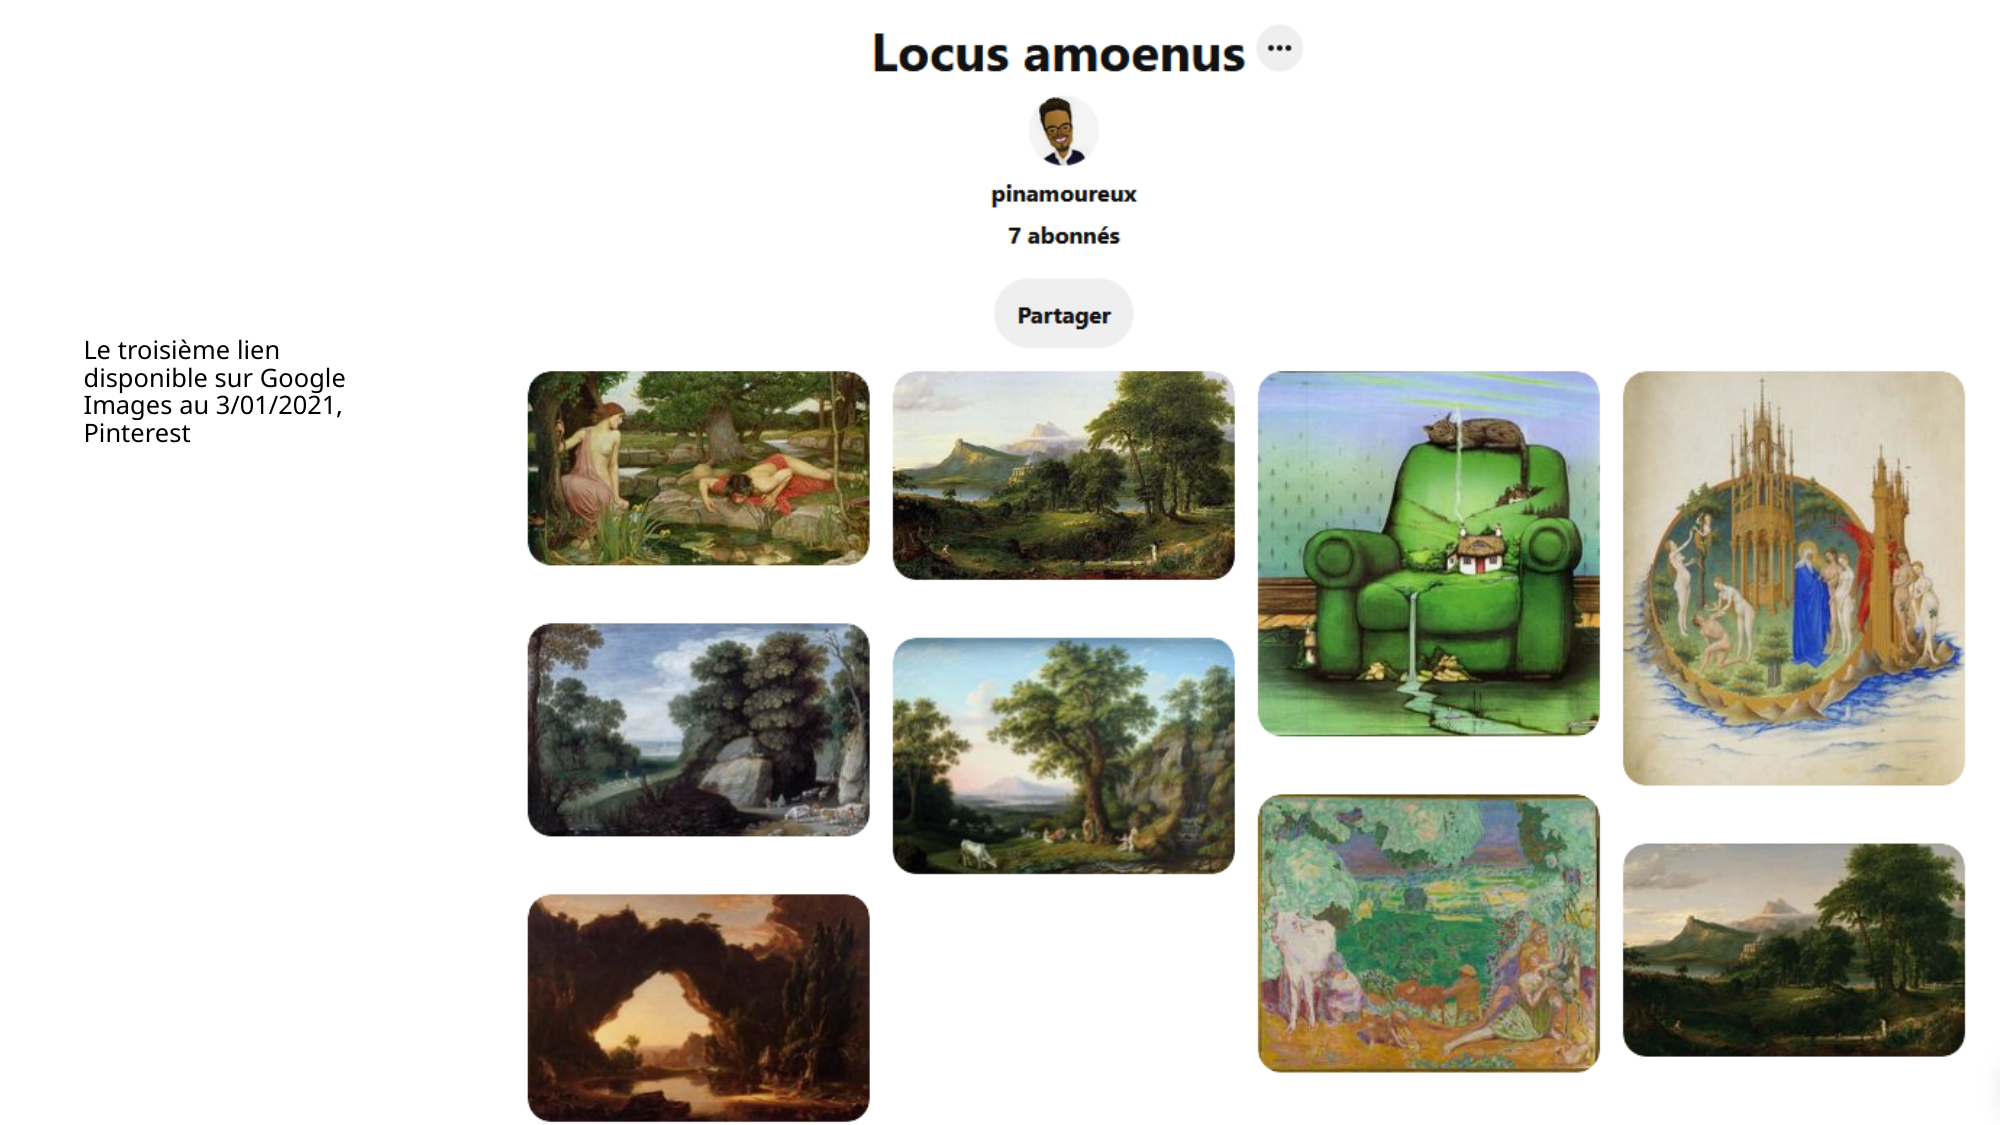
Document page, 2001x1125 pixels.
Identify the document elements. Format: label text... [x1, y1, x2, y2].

title Le troisième lien disponible sur Google Images au 3/01/2021, Pinterest [68, 329, 412, 456]
picture [515, 12, 2000, 1125]
